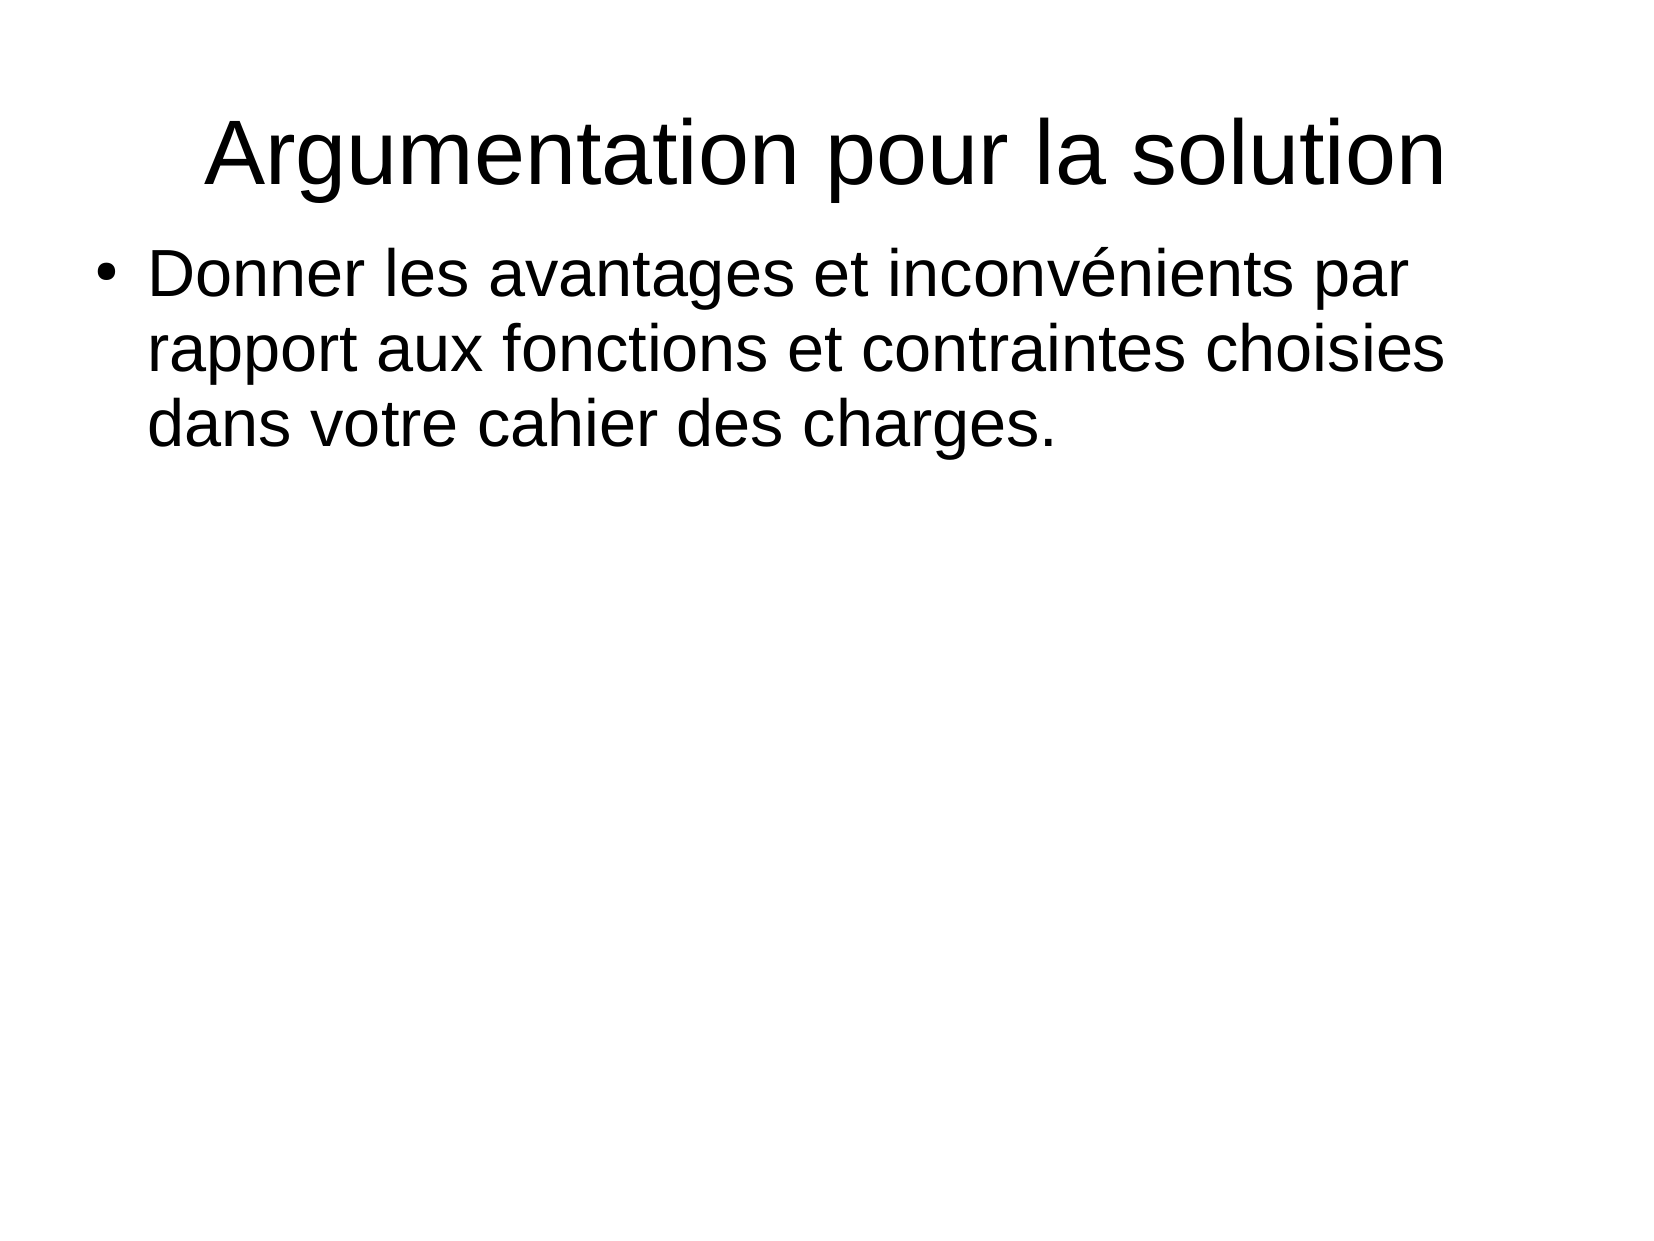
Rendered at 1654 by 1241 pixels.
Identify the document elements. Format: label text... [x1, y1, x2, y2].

title Argumentation pour la solution [82, 49, 1571, 257]
list Donner les avantages et inconvénients par rapport aux fonctions et contraintes choisies dans votre cahier des charges. [76, 236, 1565, 956]
